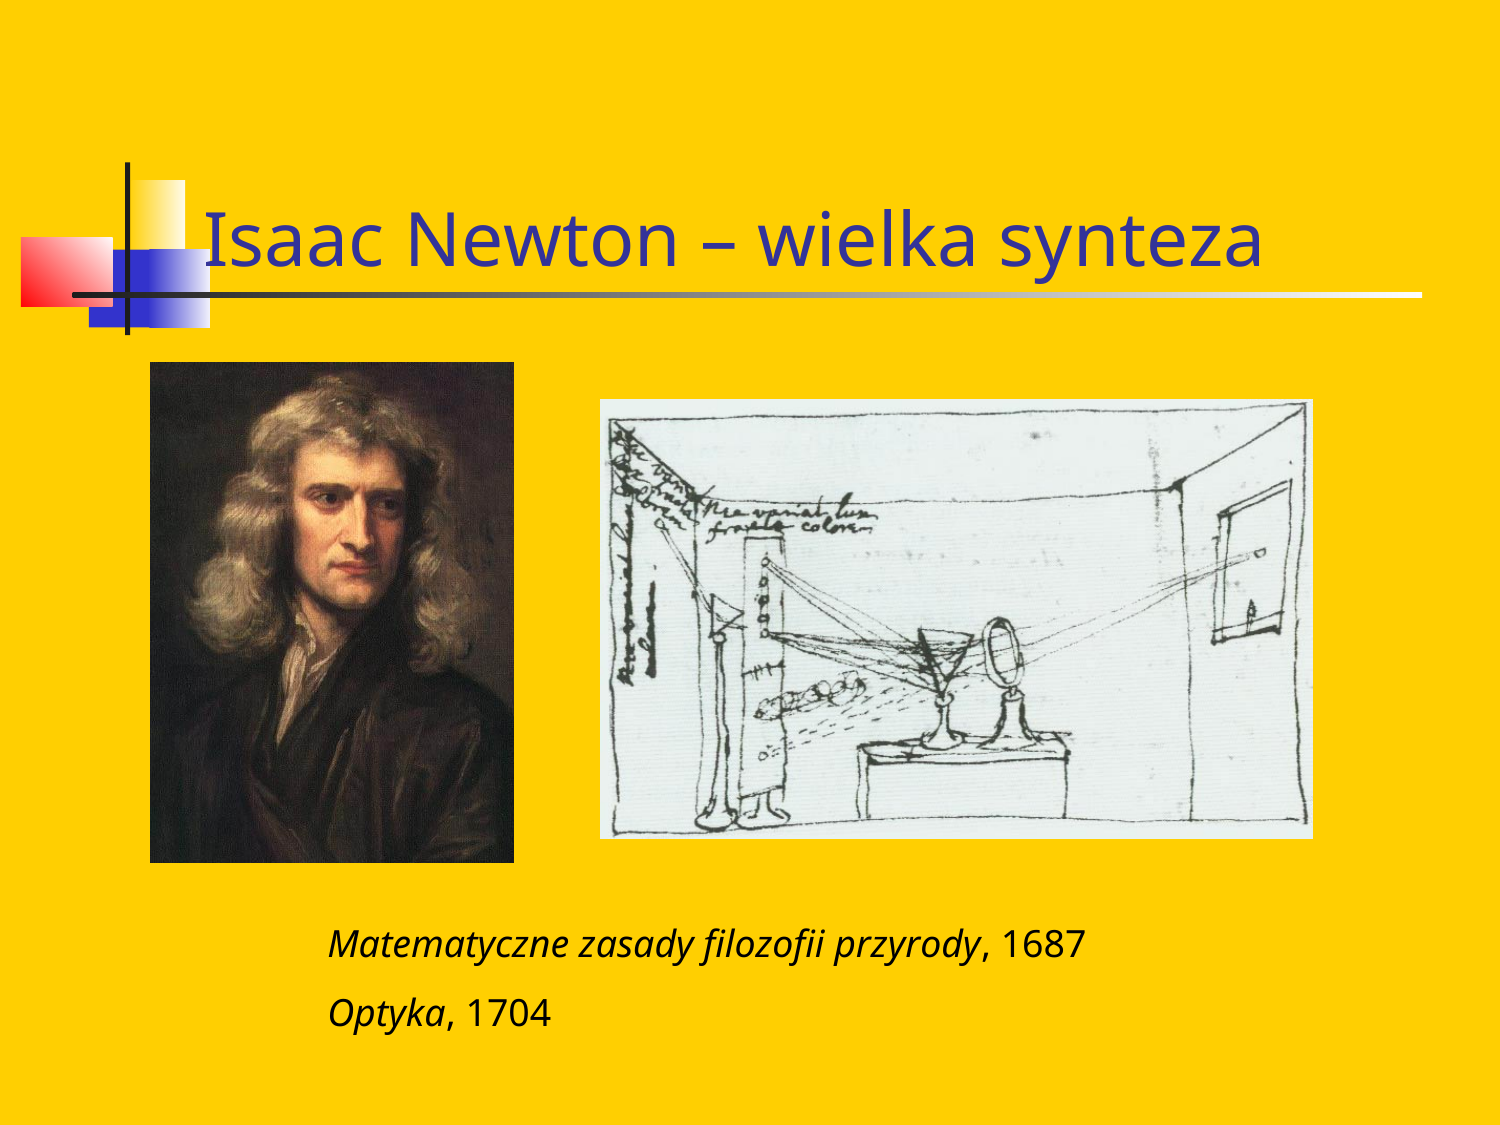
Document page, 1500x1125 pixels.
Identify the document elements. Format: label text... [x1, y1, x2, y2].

picture [150, 362, 514, 863]
title Isaac Newton – wielka synteza [188, 101, 1468, 289]
picture [600, 399, 1313, 840]
text_box Matematyczne zasady filozofii przyrody, 1687 Optyka, 1704 [312, 912, 1176, 1042]
